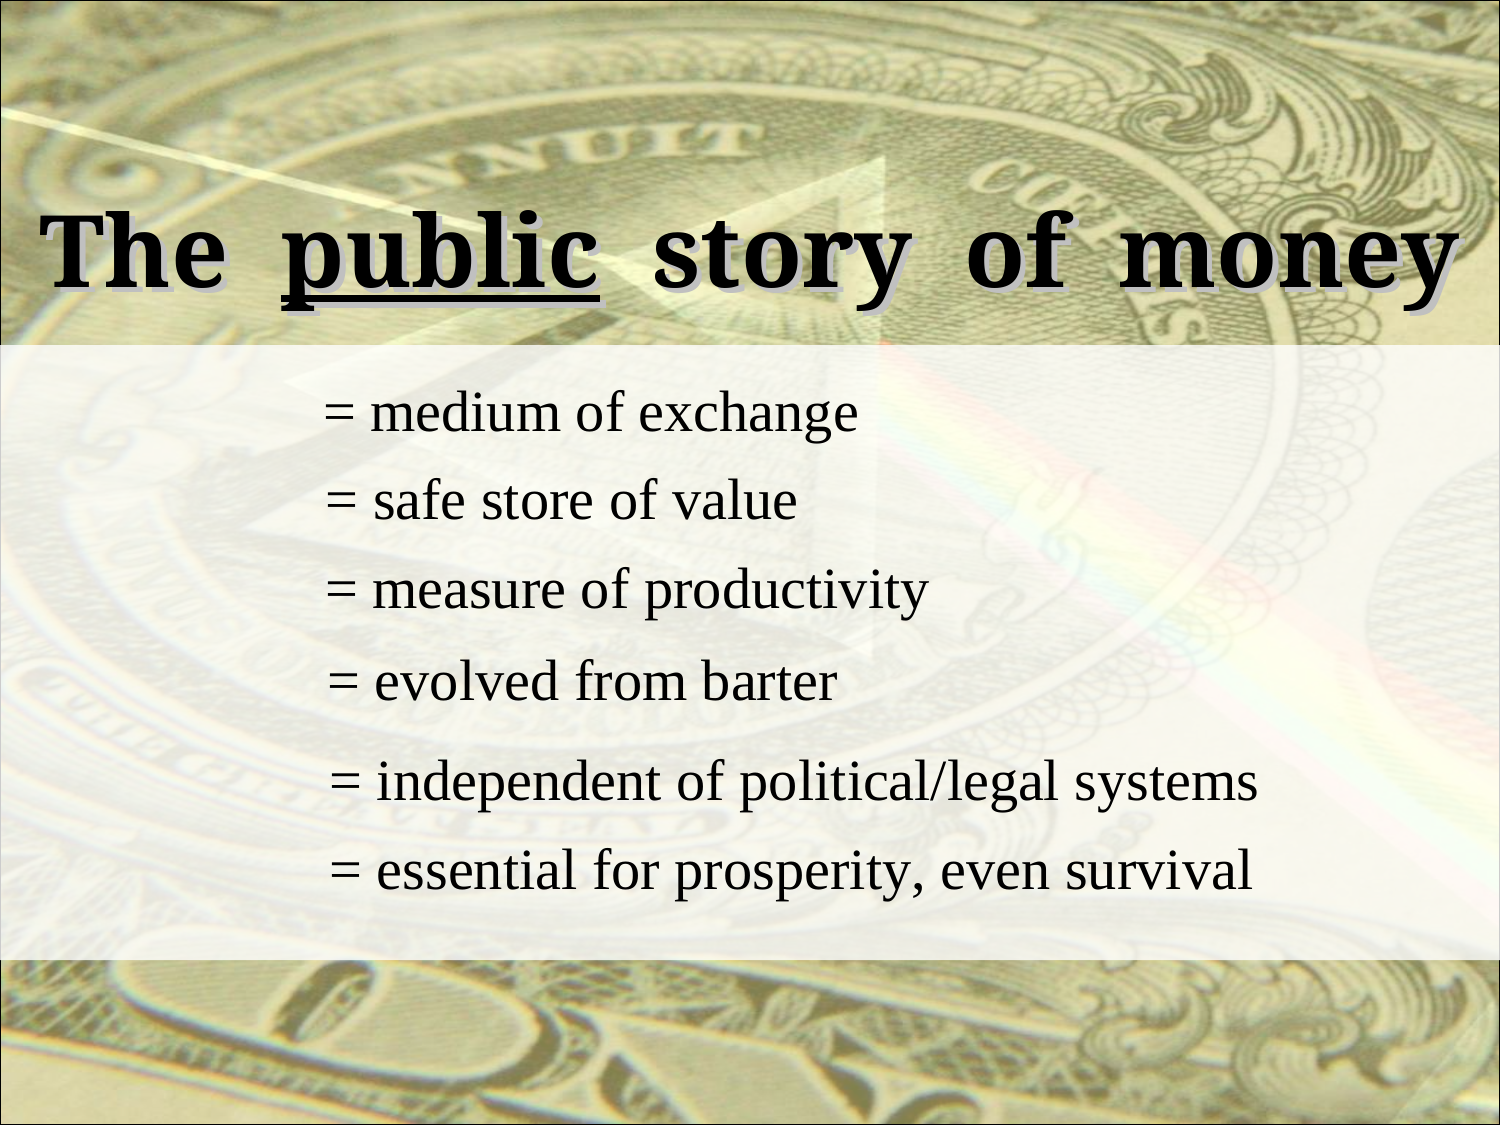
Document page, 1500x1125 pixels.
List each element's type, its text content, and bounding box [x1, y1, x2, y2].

text_box [0, 999, 1500, 1125]
text_box [0, 0, 1500, 177]
text_box The public story of money [0, 177, 1500, 999]
text_box = essential for prosperity, even survival [315, 822, 1324, 909]
text_box = evolved from barter [312, 633, 1354, 736]
text_box = measure of productivity [310, 541, 945, 627]
text_box = safe store of value [276, 452, 863, 538]
text_box = medium of exchange [293, 364, 874, 449]
text_box = independent of political/legal systems [315, 733, 1276, 821]
